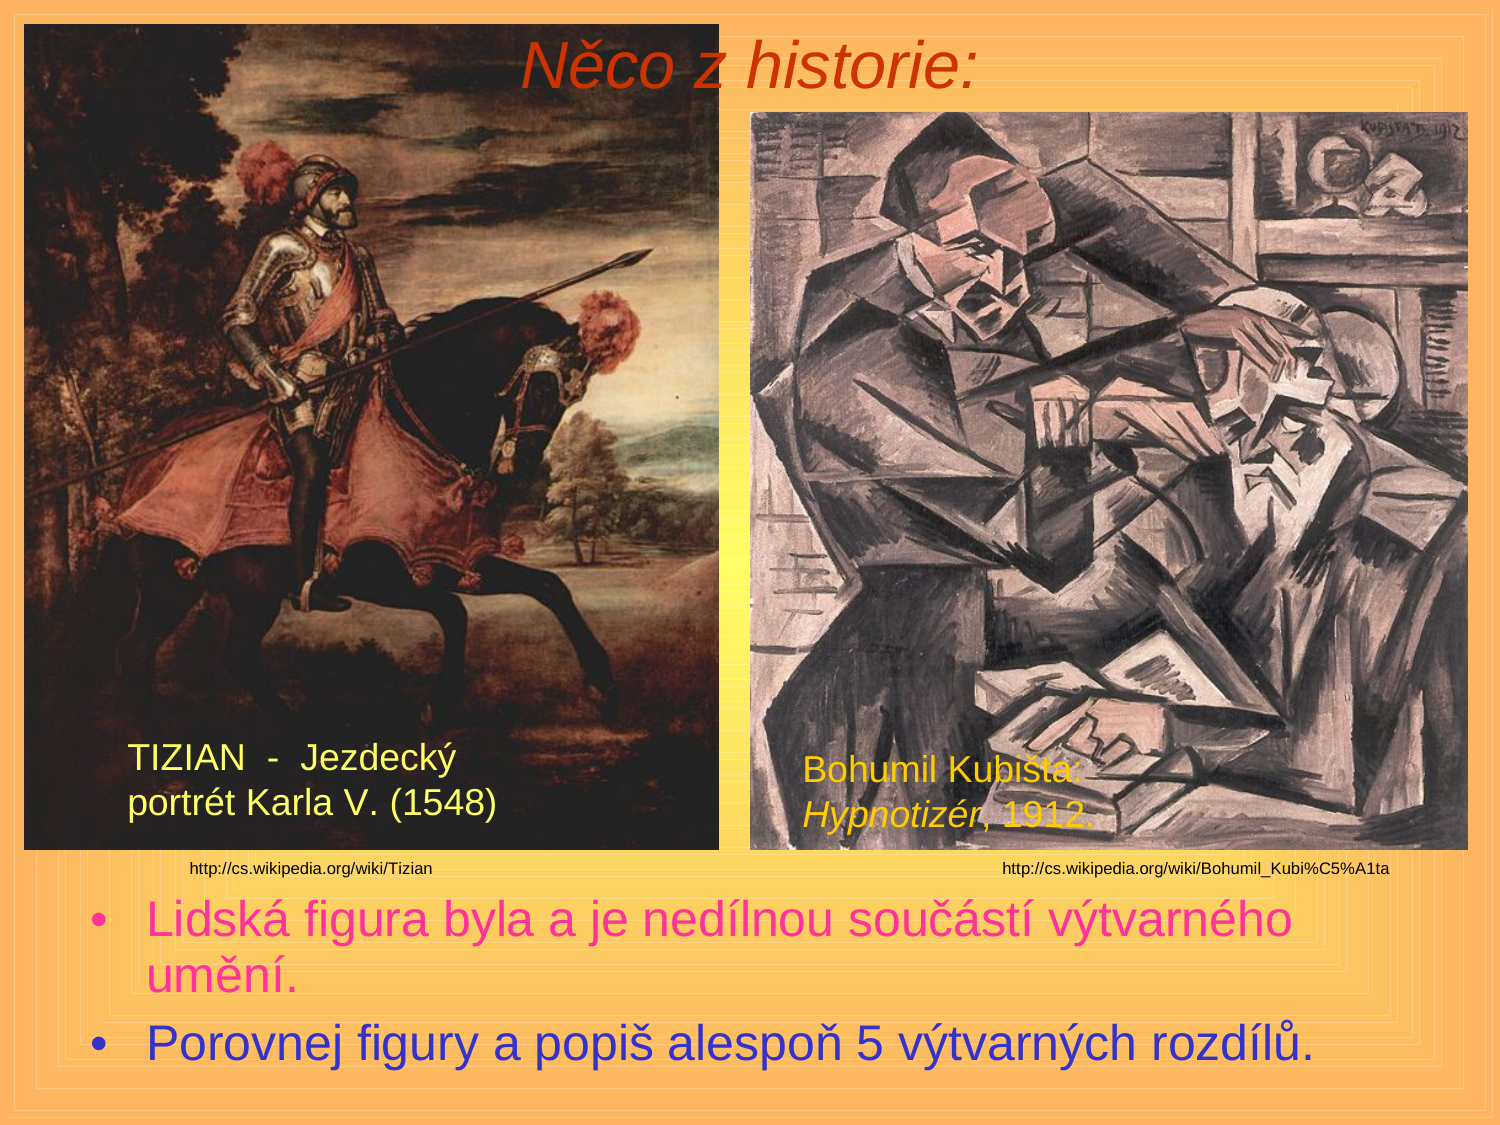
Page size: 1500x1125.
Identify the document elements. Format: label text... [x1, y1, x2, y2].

text_box Bohumil Kubišta: Hypnotizér, 1912. [787, 737, 1125, 843]
text_box http://cs.wikipedia.org/wiki/Tizian [174, 849, 588, 886]
list Lidská figura byla a je nedílnou součástí výtvarného umění. Porovnej figury a popiš alespoň 5 výtvarných rozdílů. [75, 883, 1426, 1125]
title Něco z historie: [493, 17, 1007, 113]
text_box TIZIAN - Jezdecký portrét Karla V. (1548) [112, 724, 588, 831]
text_box [24, 24, 719, 851]
text_box http://cs.wikipedia.org/wiki/Bohumil_Kubi%C5%A1ta [987, 849, 1476, 886]
text_box [750, 112, 1468, 851]
